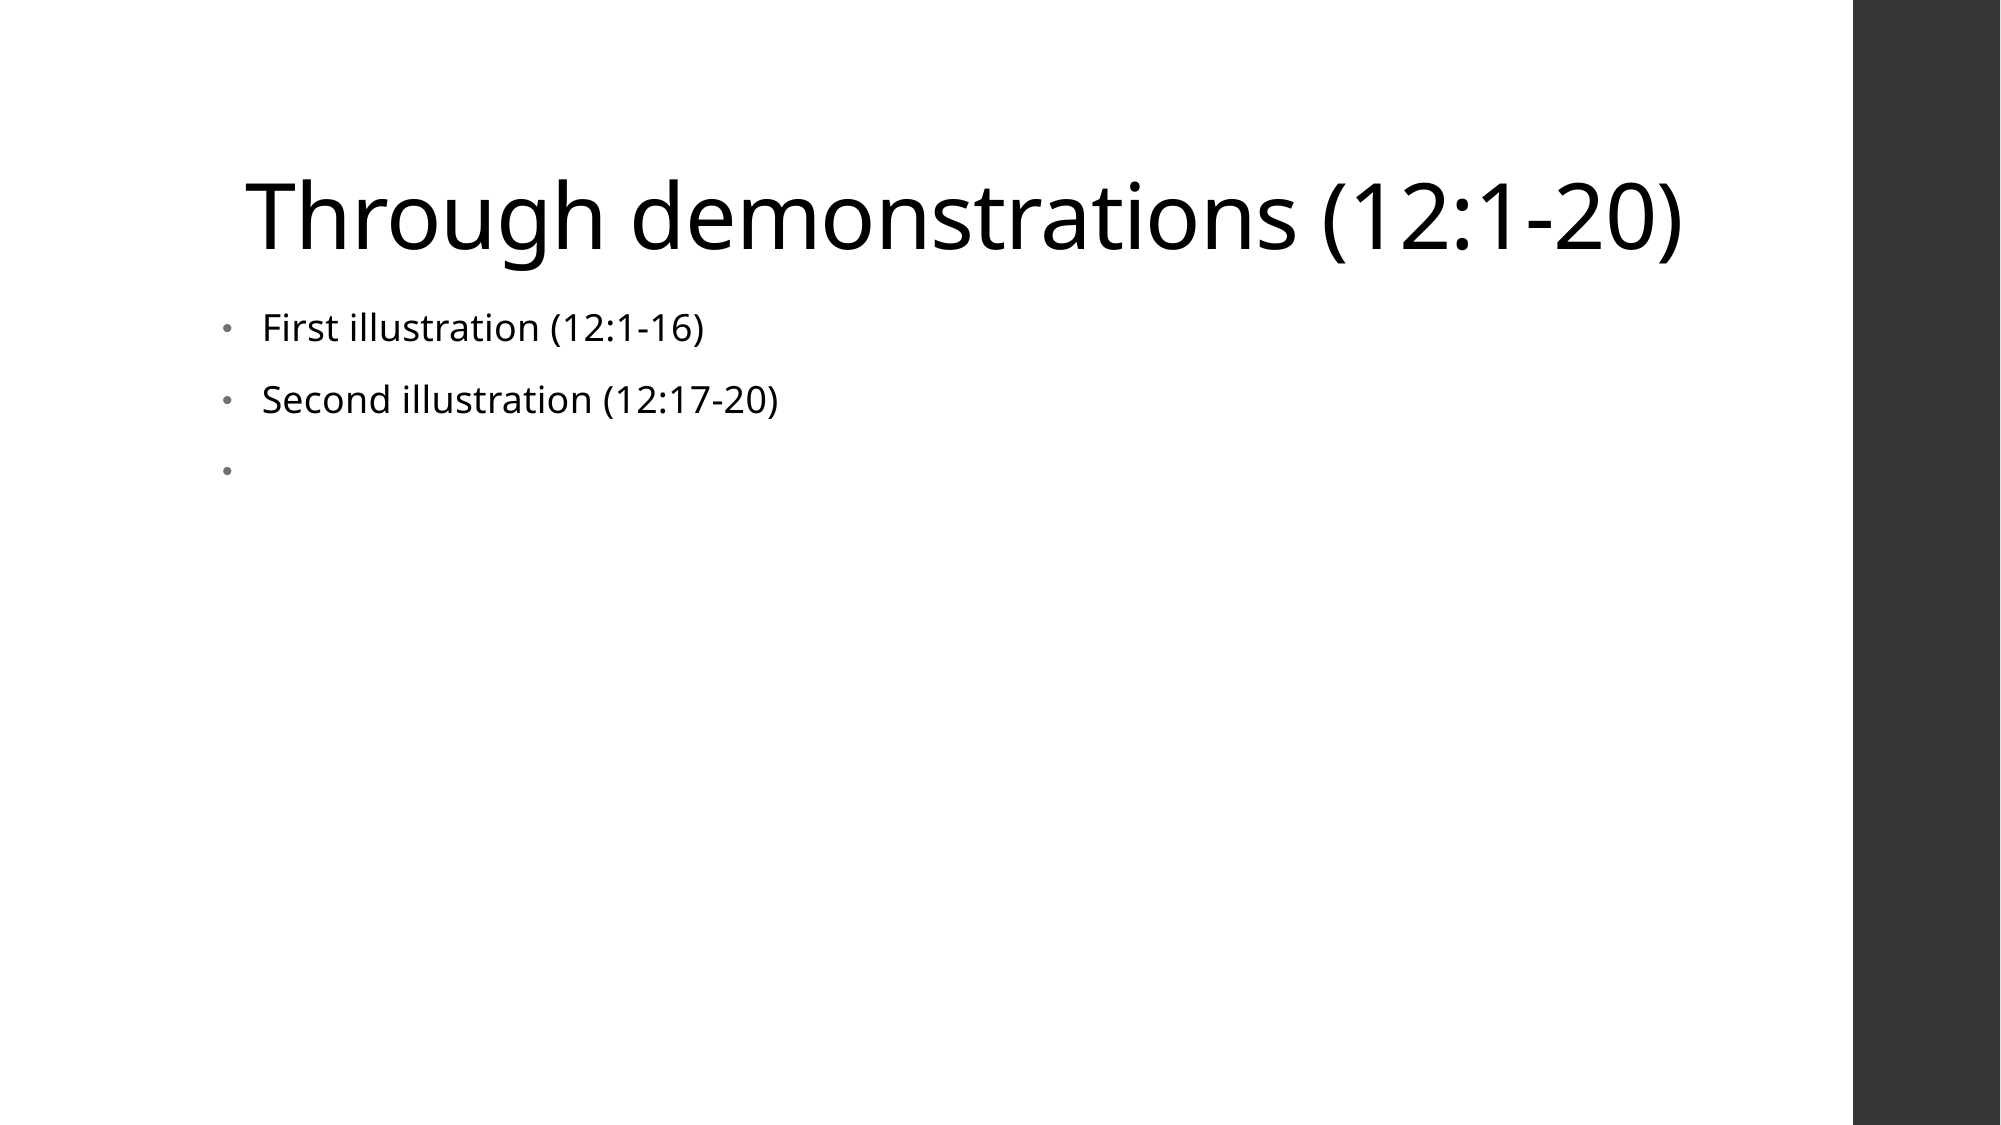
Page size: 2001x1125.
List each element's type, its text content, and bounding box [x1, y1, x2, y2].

title Through demonstrations (12:1-20) [206, 60, 1797, 278]
list First illustration (12:1-16) Second illustration (12:17-20) [206, 299, 1617, 1014]
